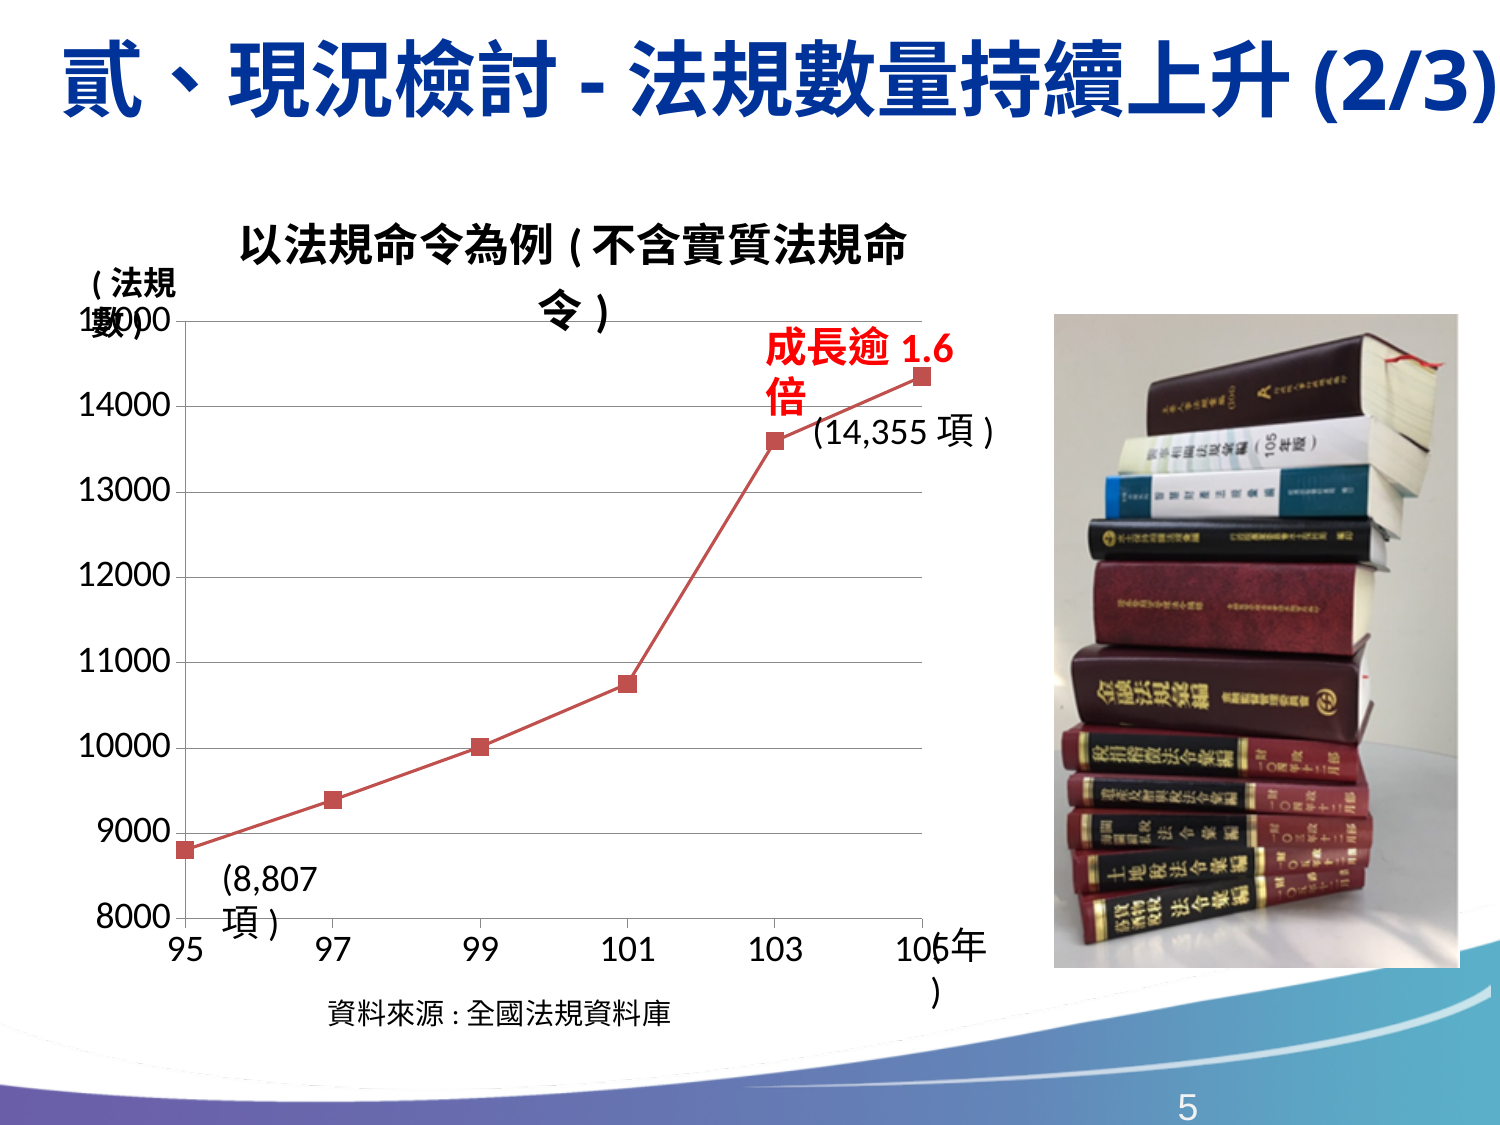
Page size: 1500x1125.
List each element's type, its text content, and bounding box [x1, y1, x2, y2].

text_box (法規數) [76, 254, 231, 315]
text_box (8,807項) [206, 845, 399, 894]
chart [106, 323, 114, 334]
text_box (年) [915, 914, 1022, 976]
chart [76, 184, 1010, 1047]
chart [103, 315, 111, 320]
picture [1054, 314, 1460, 968]
text_box 貳、現況檢討-法規數量持續上升(2/3) [0, 30, 1500, 249]
text_box 成長逾1.6倍 [750, 312, 1002, 421]
text_box (14,355項) [797, 400, 1010, 516]
text_box 資料來源:全國法規資料庫 [312, 987, 751, 1039]
